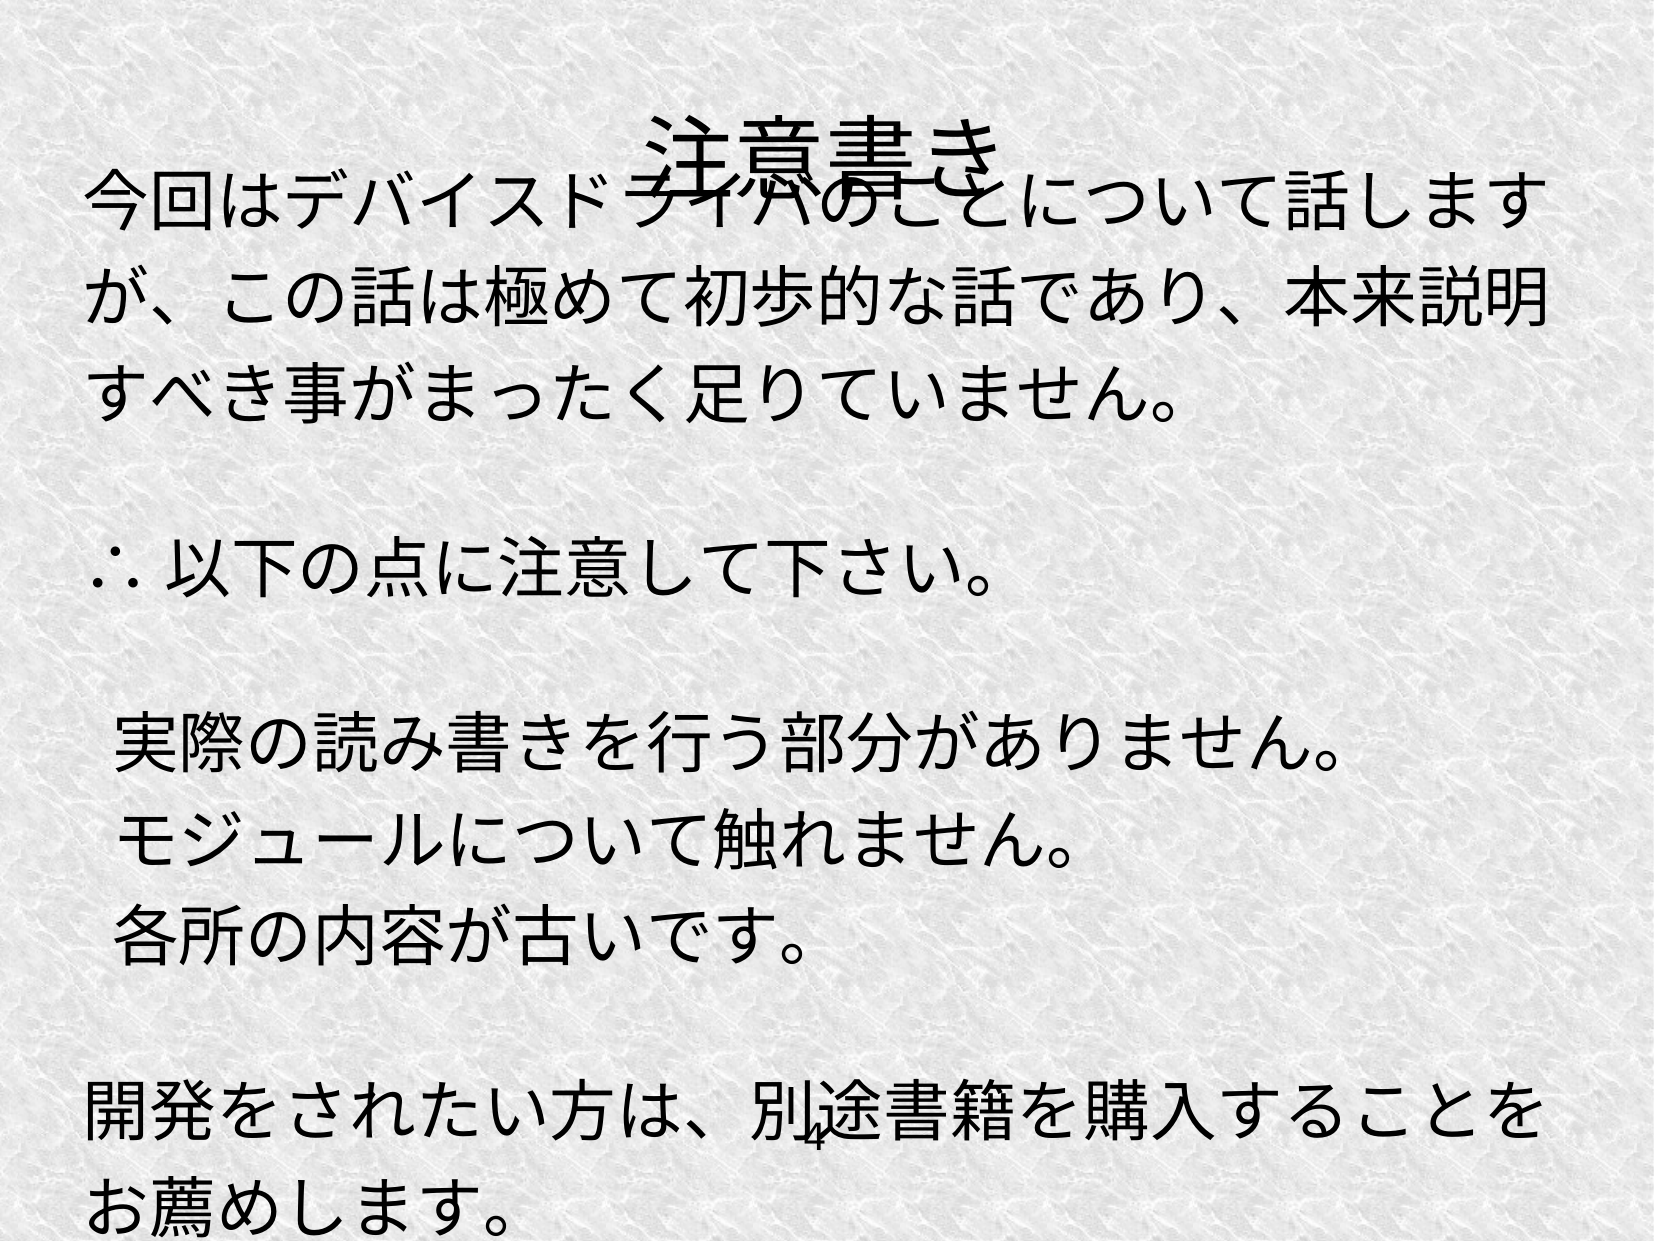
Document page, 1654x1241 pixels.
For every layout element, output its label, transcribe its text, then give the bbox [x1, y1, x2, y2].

title 注意書き [82, 56, 1571, 250]
picture [0, 0, 1654, 1241]
text_box <番号> [743, 1108, 886, 1182]
subtitle 今回はデバイスドライバのことについて話しますが、この話は極めて初歩的な話であり、本来説明すべき事がまったく足りていません。 ∴ 以下の点に注意して下さい。 実際の読み書きを行う部分がありません。 モジュールについて触れません。 各所の内容が古いです。 開発をされたい方は、別途書籍を購入することをお薦めします。 [82, 297, 1571, 1102]
